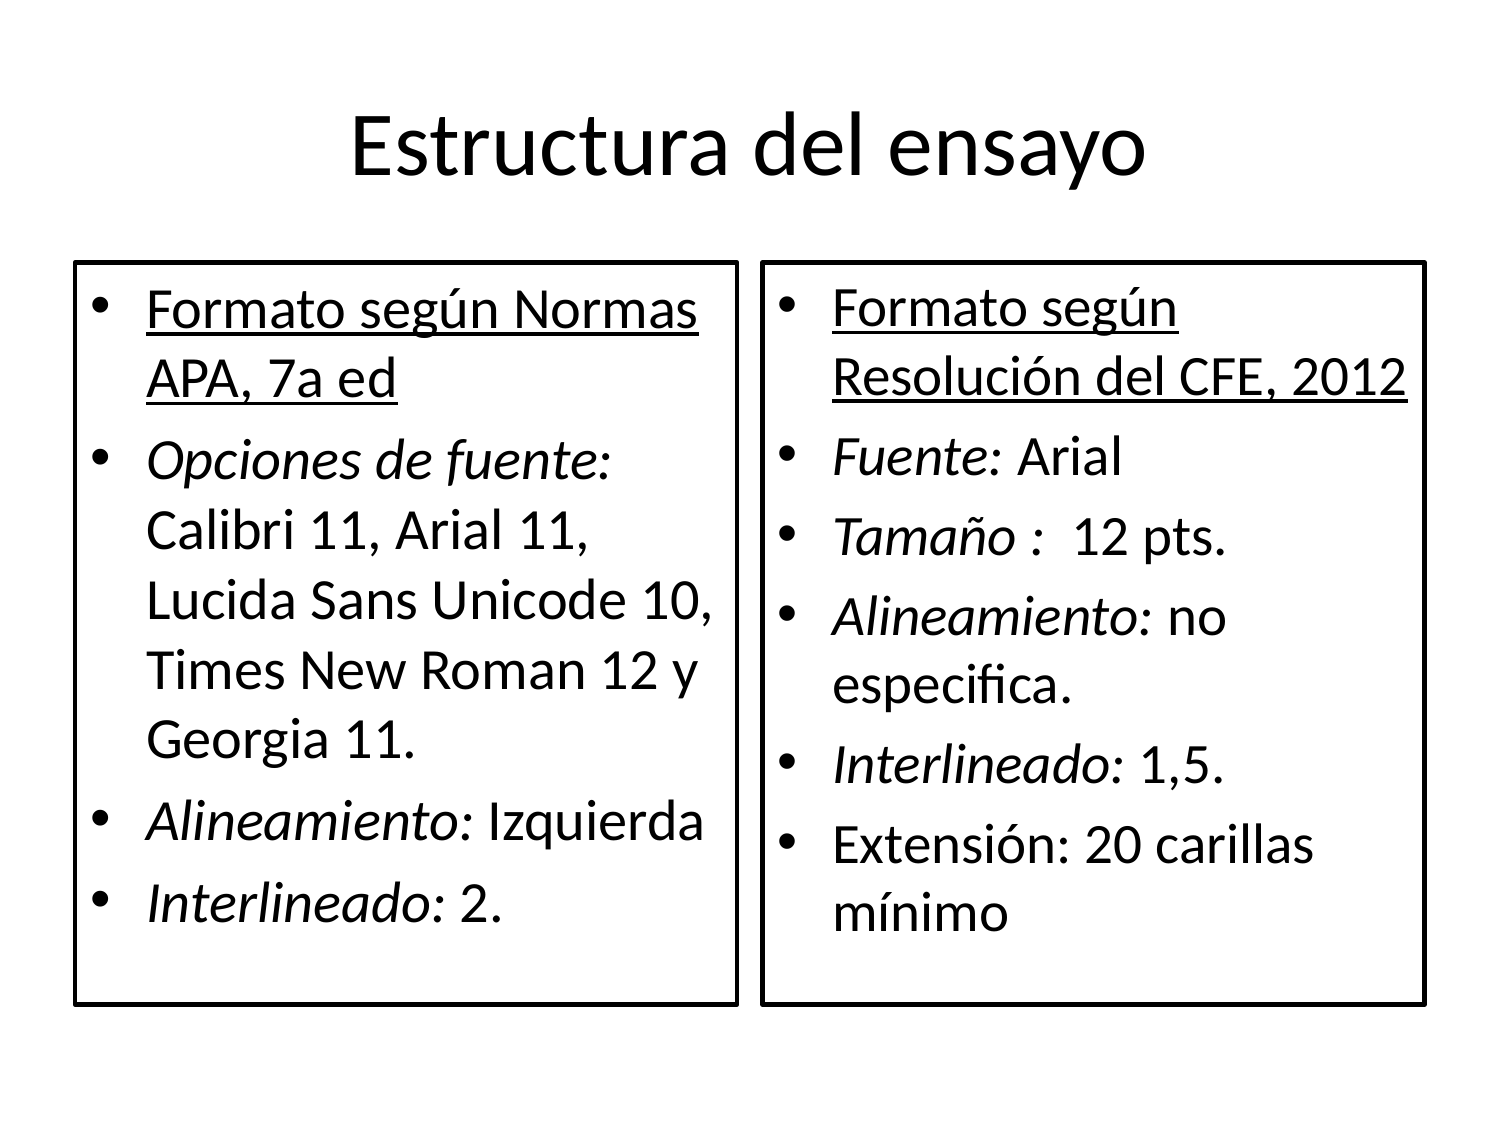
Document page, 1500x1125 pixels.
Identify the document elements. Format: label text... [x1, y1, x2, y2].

text_box Estructura del ensayo [75, 45, 1425, 233]
text_box Formato según Normas APA, 7a ed Opciones de fuente: Calibri 11, Arial 11, Lucida Sans Unicode 10, Times New Roman 12 y Georgia 11. Alineamiento: Izquierda Interlineado: 2. [75, 262, 738, 1005]
text_box Formato según Resolución del CFE, 2012 Fuente: Arial Tamaño : 12 pts. Alineamiento: no especifica. Interlineado: 1,5. Extensión: 20 carillas mínimo [762, 262, 1425, 1005]
